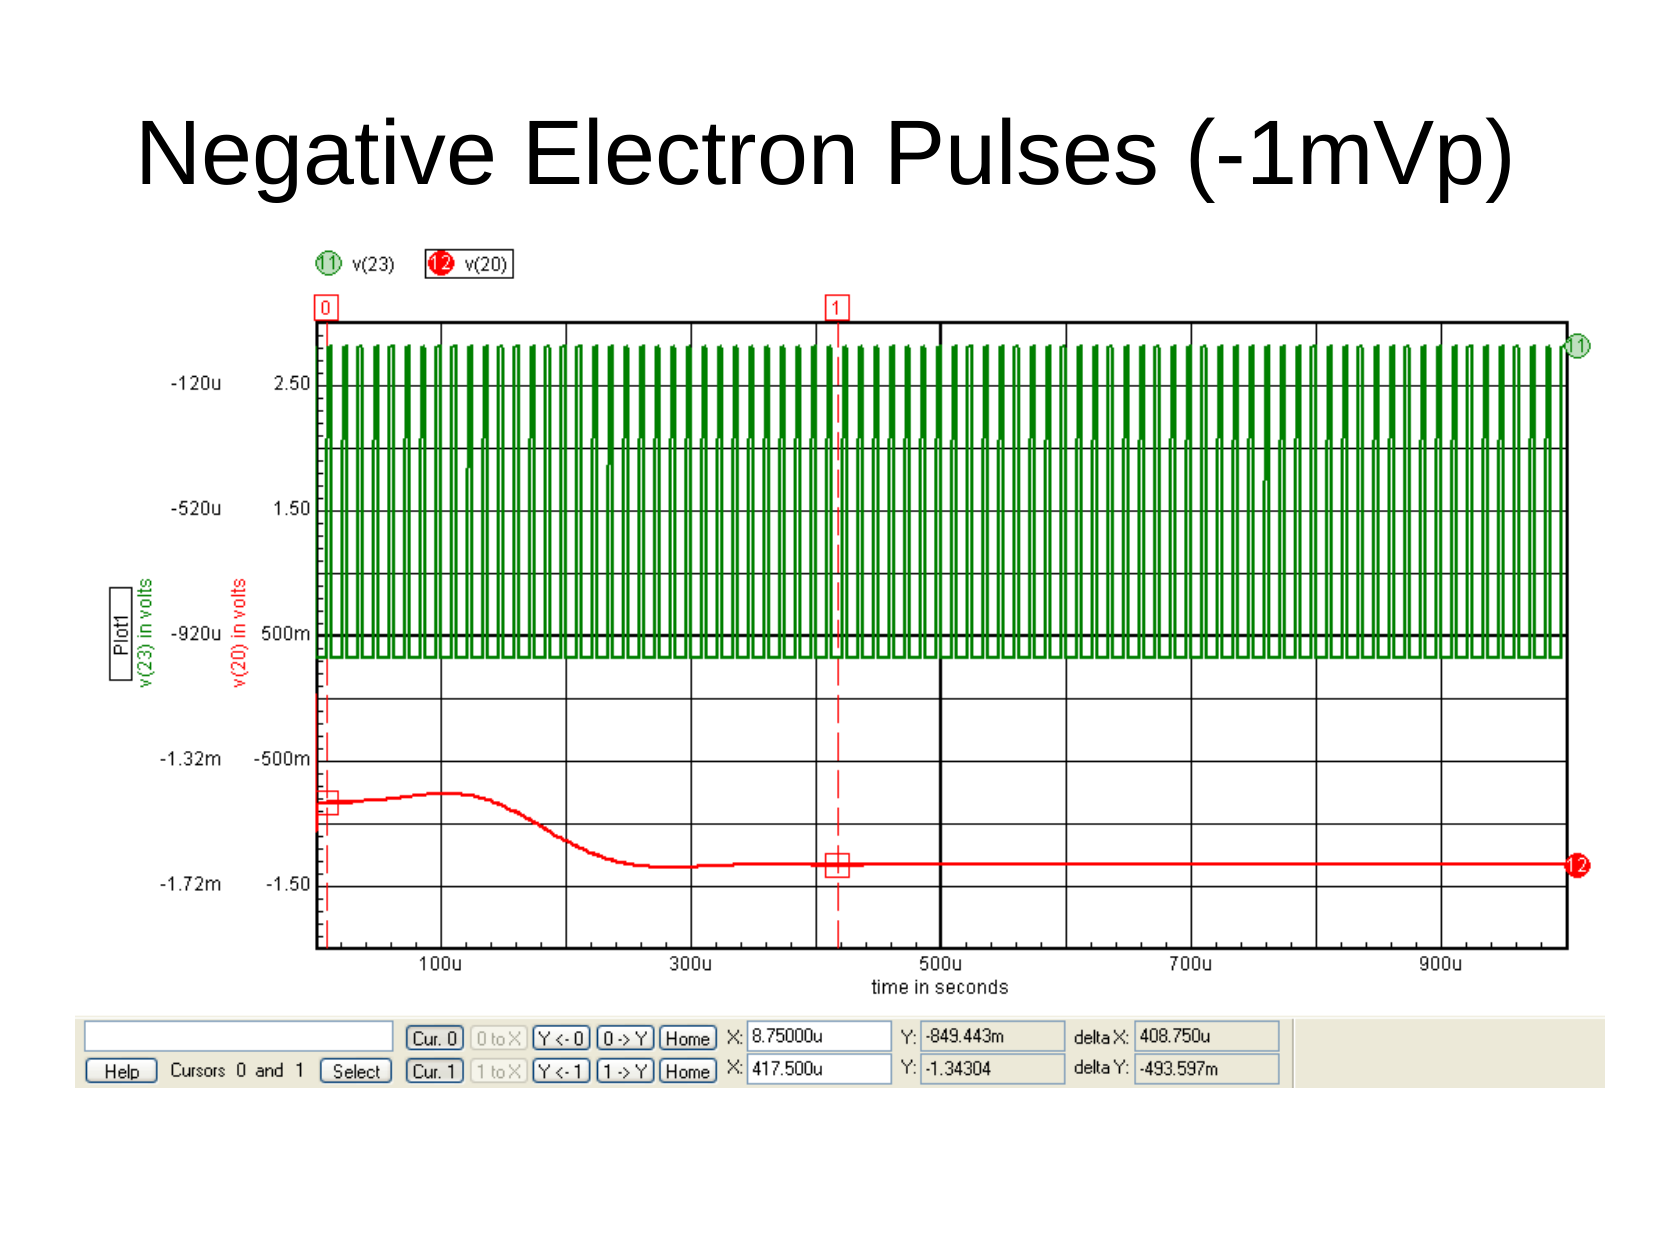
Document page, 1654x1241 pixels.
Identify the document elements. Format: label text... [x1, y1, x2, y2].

picture [75, 243, 1605, 1088]
title Negative Electron Pulses (-1mVp) [82, 56, 1571, 243]
